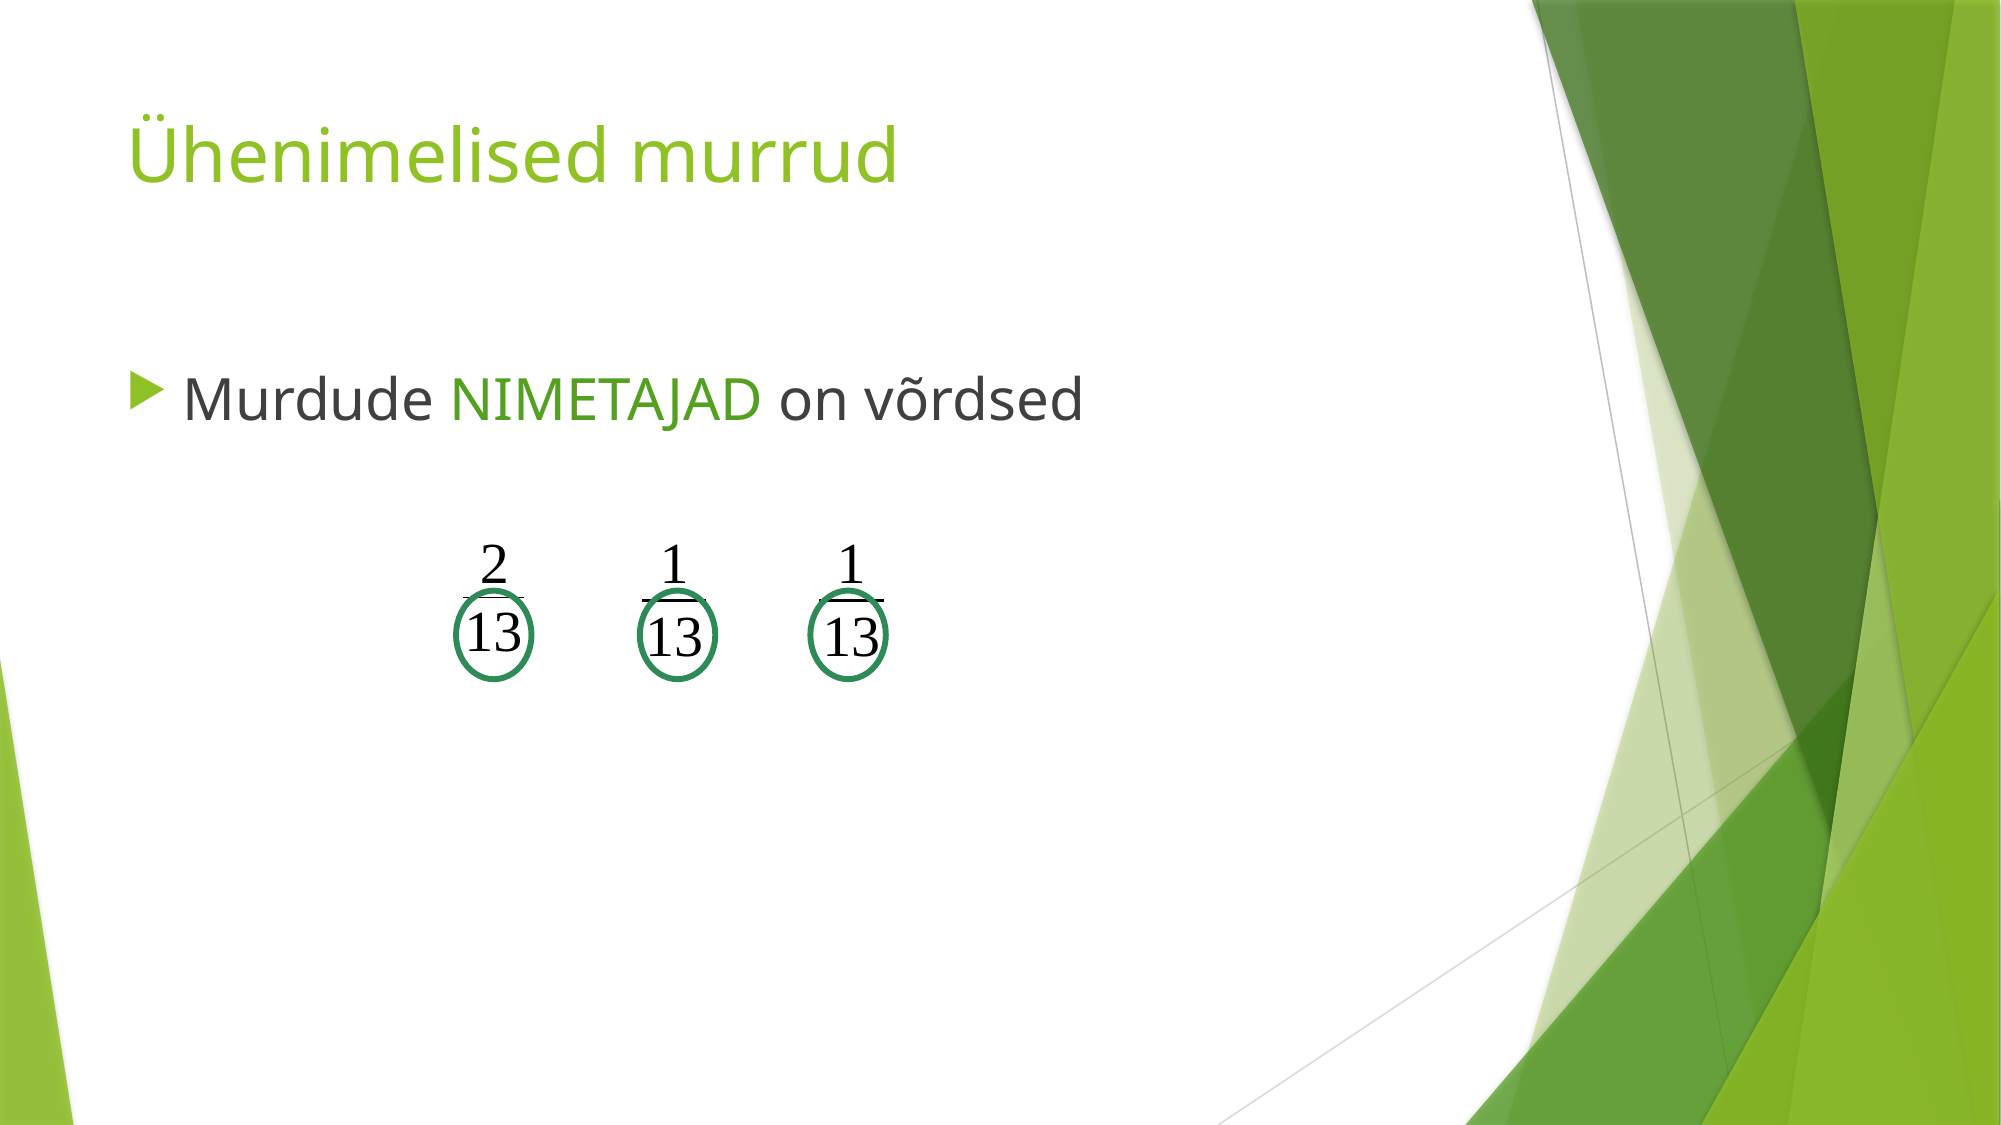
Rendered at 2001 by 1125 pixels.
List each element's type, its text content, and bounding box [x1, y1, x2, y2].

chart [456, 531, 532, 616]
chart [527, 654, 532, 664]
chart [810, 531, 893, 669]
chart [810, 655, 819, 669]
chart [460, 594, 528, 664]
list Murdude NIMETAJAD on võrdsed [111, 354, 1522, 992]
chart [456, 655, 461, 664]
chart [707, 654, 716, 669]
title Ühenimelised murrud [111, 99, 1522, 317]
chart [643, 594, 712, 669]
chart [633, 531, 716, 669]
chart [814, 594, 882, 669]
